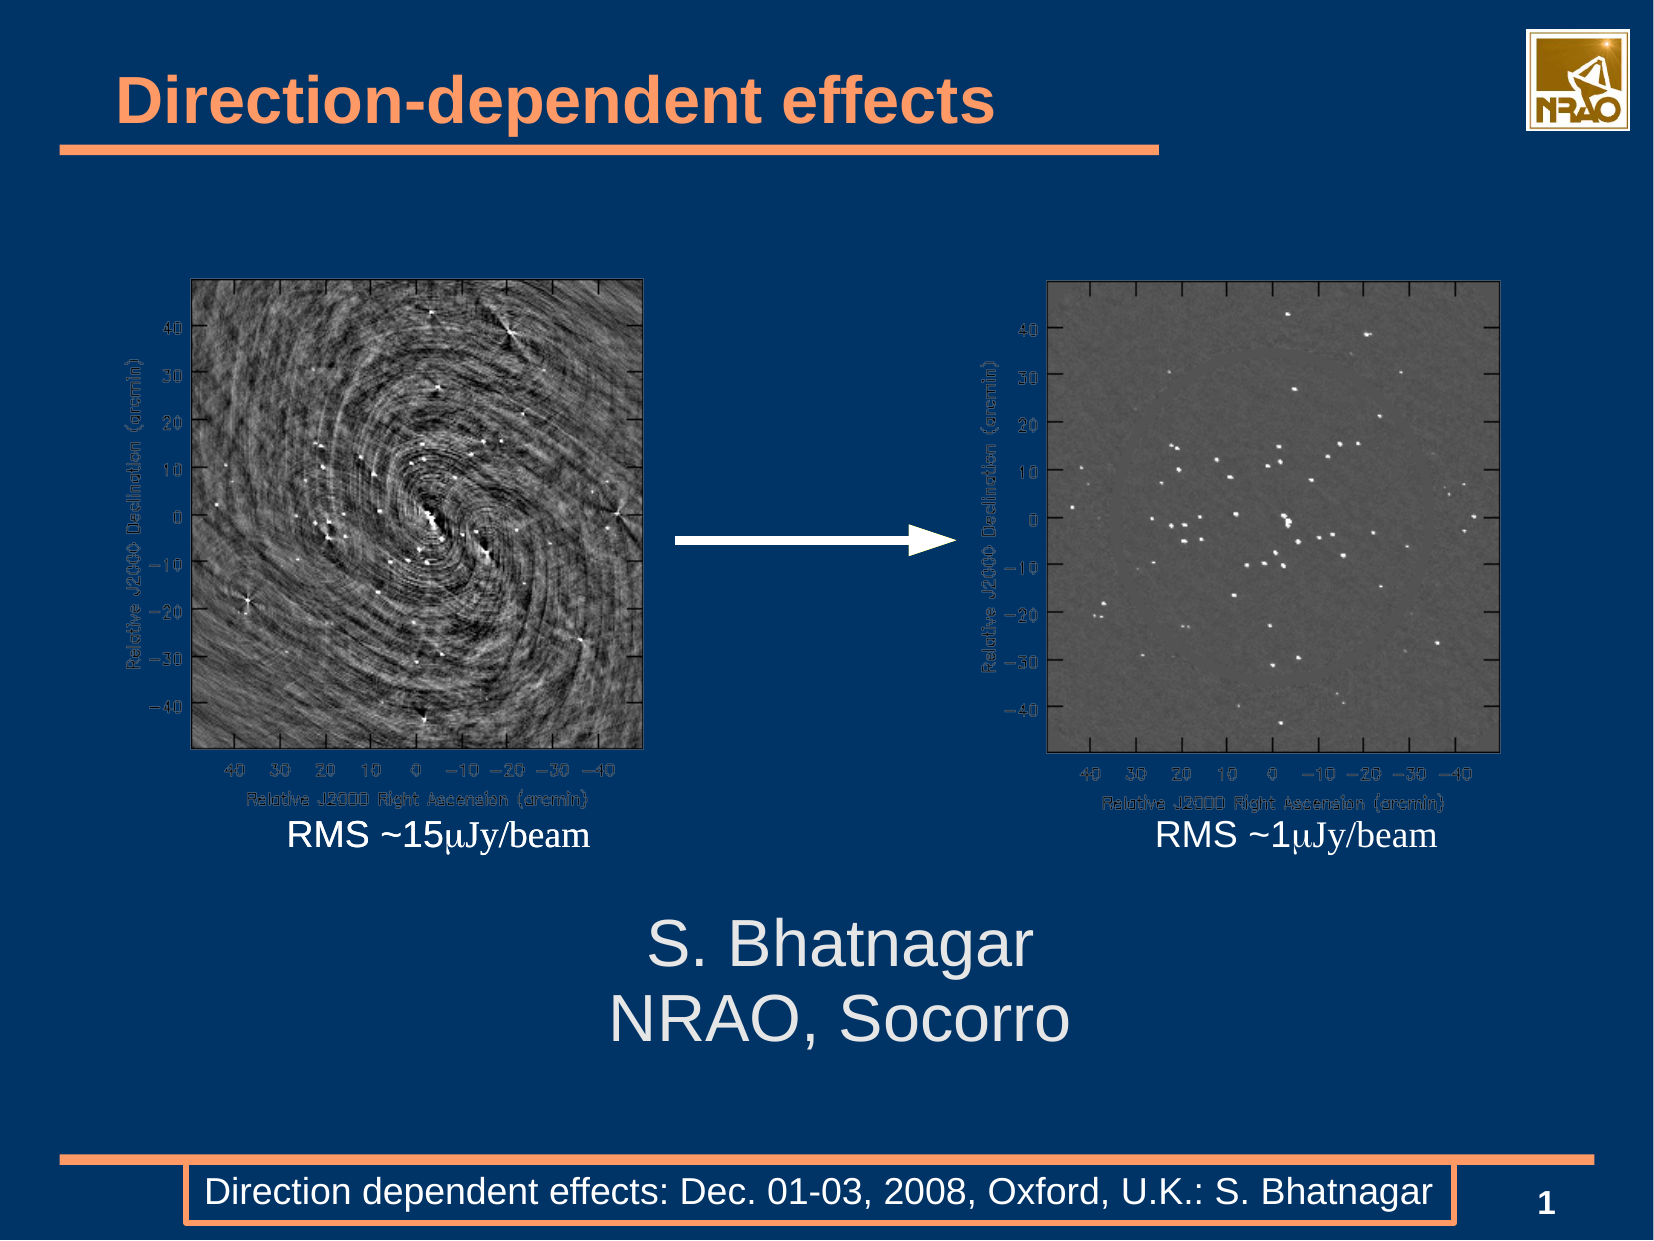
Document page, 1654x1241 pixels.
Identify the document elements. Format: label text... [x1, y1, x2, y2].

picture [979, 276, 1507, 817]
title Direction-dependent effects [115, 51, 1548, 149]
picture [122, 271, 650, 812]
list S. Bhatnagar NRAO, Socorro [63, 233, 1601, 1133]
text_box RMS ~1mJy/beam [1140, 806, 1465, 876]
picture [1526, 29, 1630, 131]
text_box RMS ~15mJy/beam [271, 806, 606, 876]
